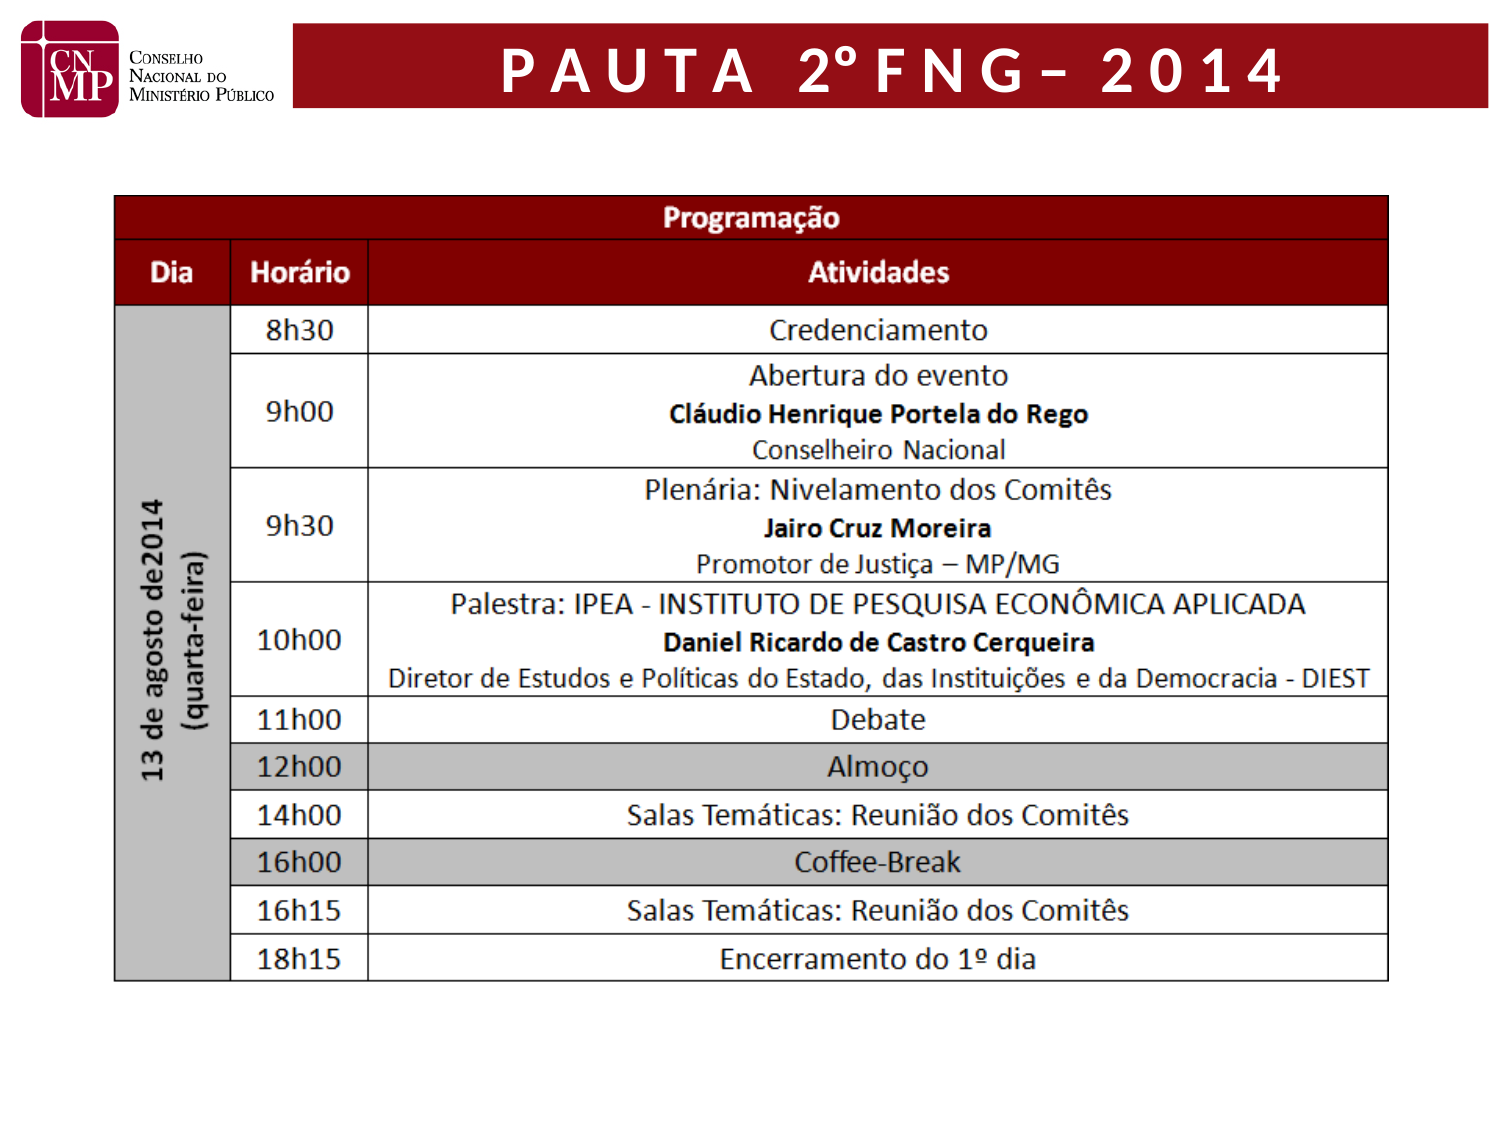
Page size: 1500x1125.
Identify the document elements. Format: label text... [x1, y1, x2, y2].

text_box P A U T A 2º F N G – 2 0 1 4 [292, 23, 1489, 109]
picture [4, 12, 284, 127]
picture [111, 195, 1389, 985]
